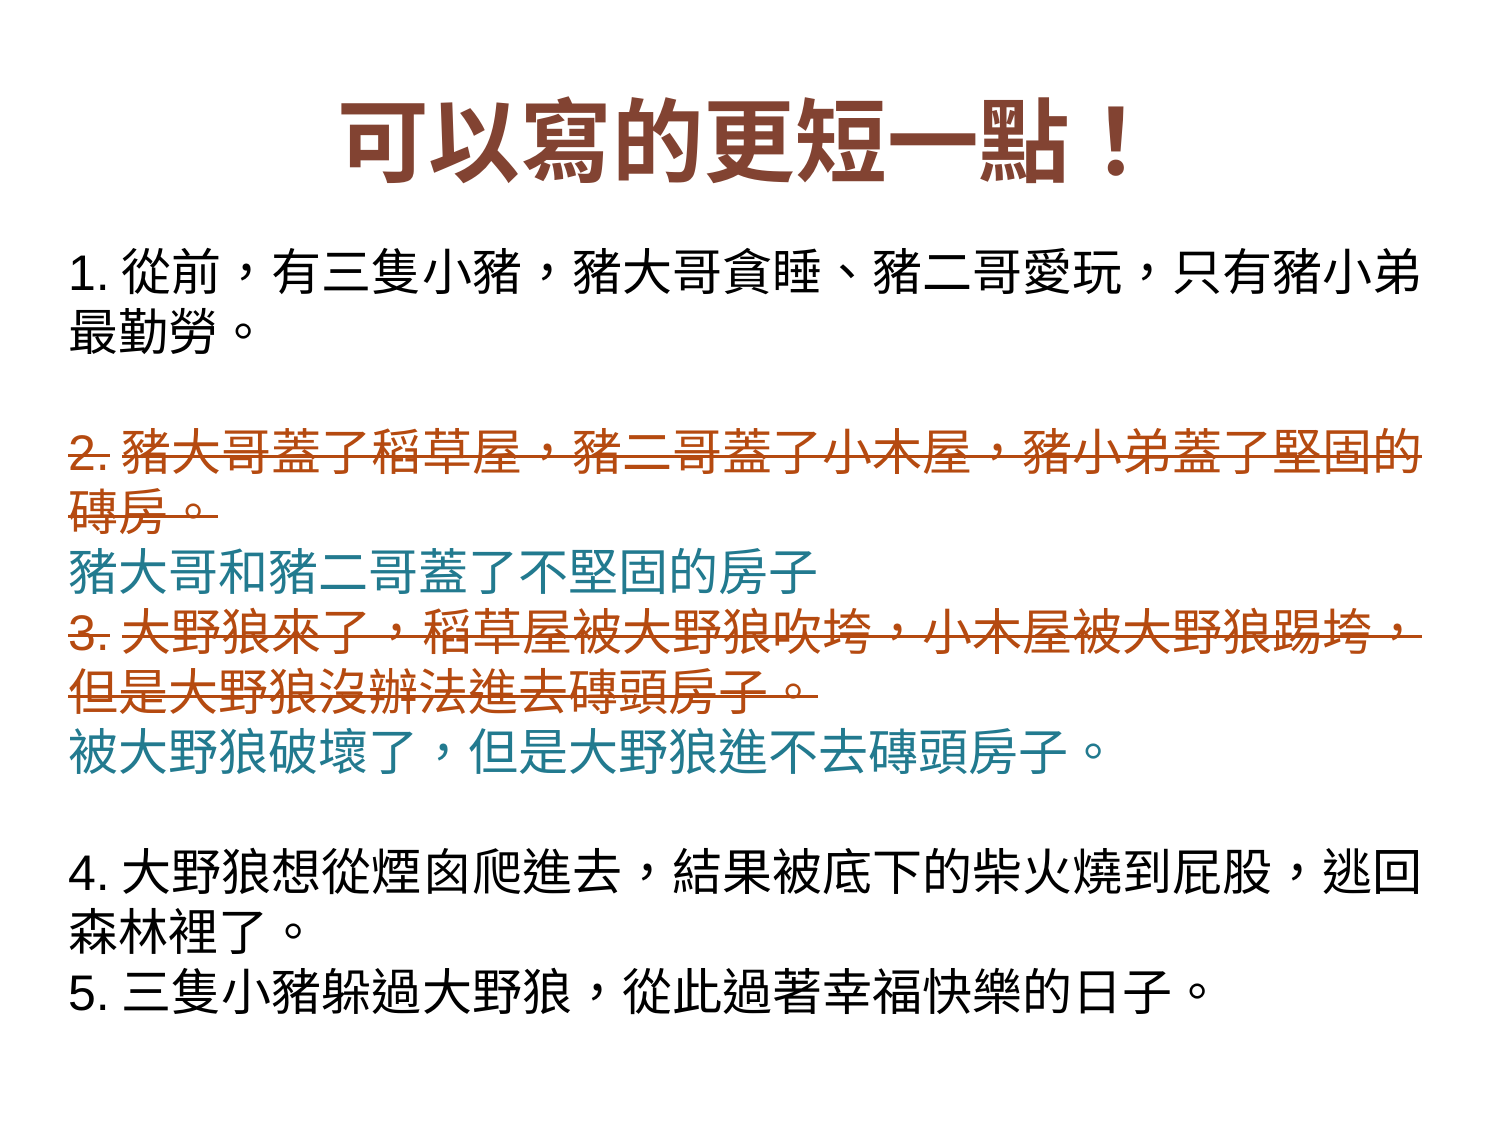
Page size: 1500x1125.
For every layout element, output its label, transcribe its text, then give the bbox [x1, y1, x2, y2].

title 可以寫的更短一點！ [75, 45, 1426, 233]
text_box 1.從前，有三隻小豬，豬大哥貪睡、豬二哥愛玩，只有豬小弟最勤勞。 2.豬大哥蓋了稻草屋，豬二哥蓋了小木屋，豬小弟蓋了堅固的磚房。 豬大哥和豬二哥蓋了不堅固的房子 3.大野狼來了，稻草屋被大野狼吹垮，小木屋被大野狼踢垮，但是大野狼沒辦法進去磚頭房子。 被大野狼破壞了，但是大野狼進不去磚頭房子。 4.大野狼想從煙囪爬進去，結果被底下的柴火燒到屁股，逃回森林裡了。 5.三隻小豬躲過大野狼，從此過著幸福快樂的日子。 [53, 233, 1471, 1028]
